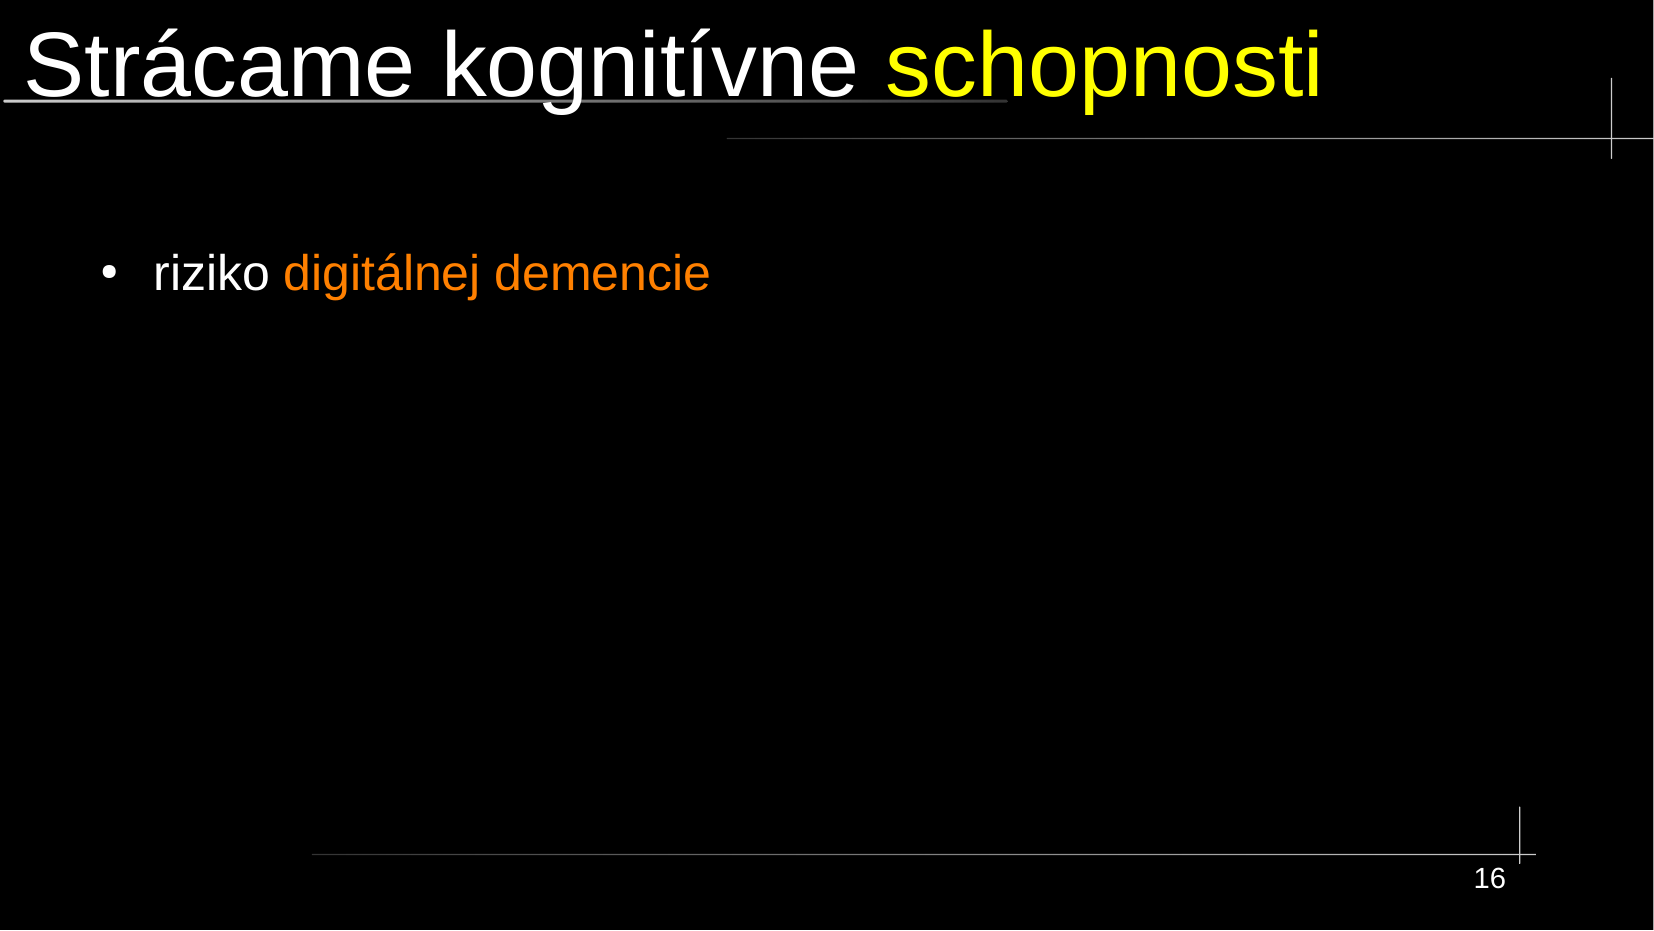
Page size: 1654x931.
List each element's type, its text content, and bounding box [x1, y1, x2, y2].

title Strácame kognitívne schopnosti [23, 11, 1589, 119]
list riziko digitálnej demencie [82, 217, 1571, 758]
